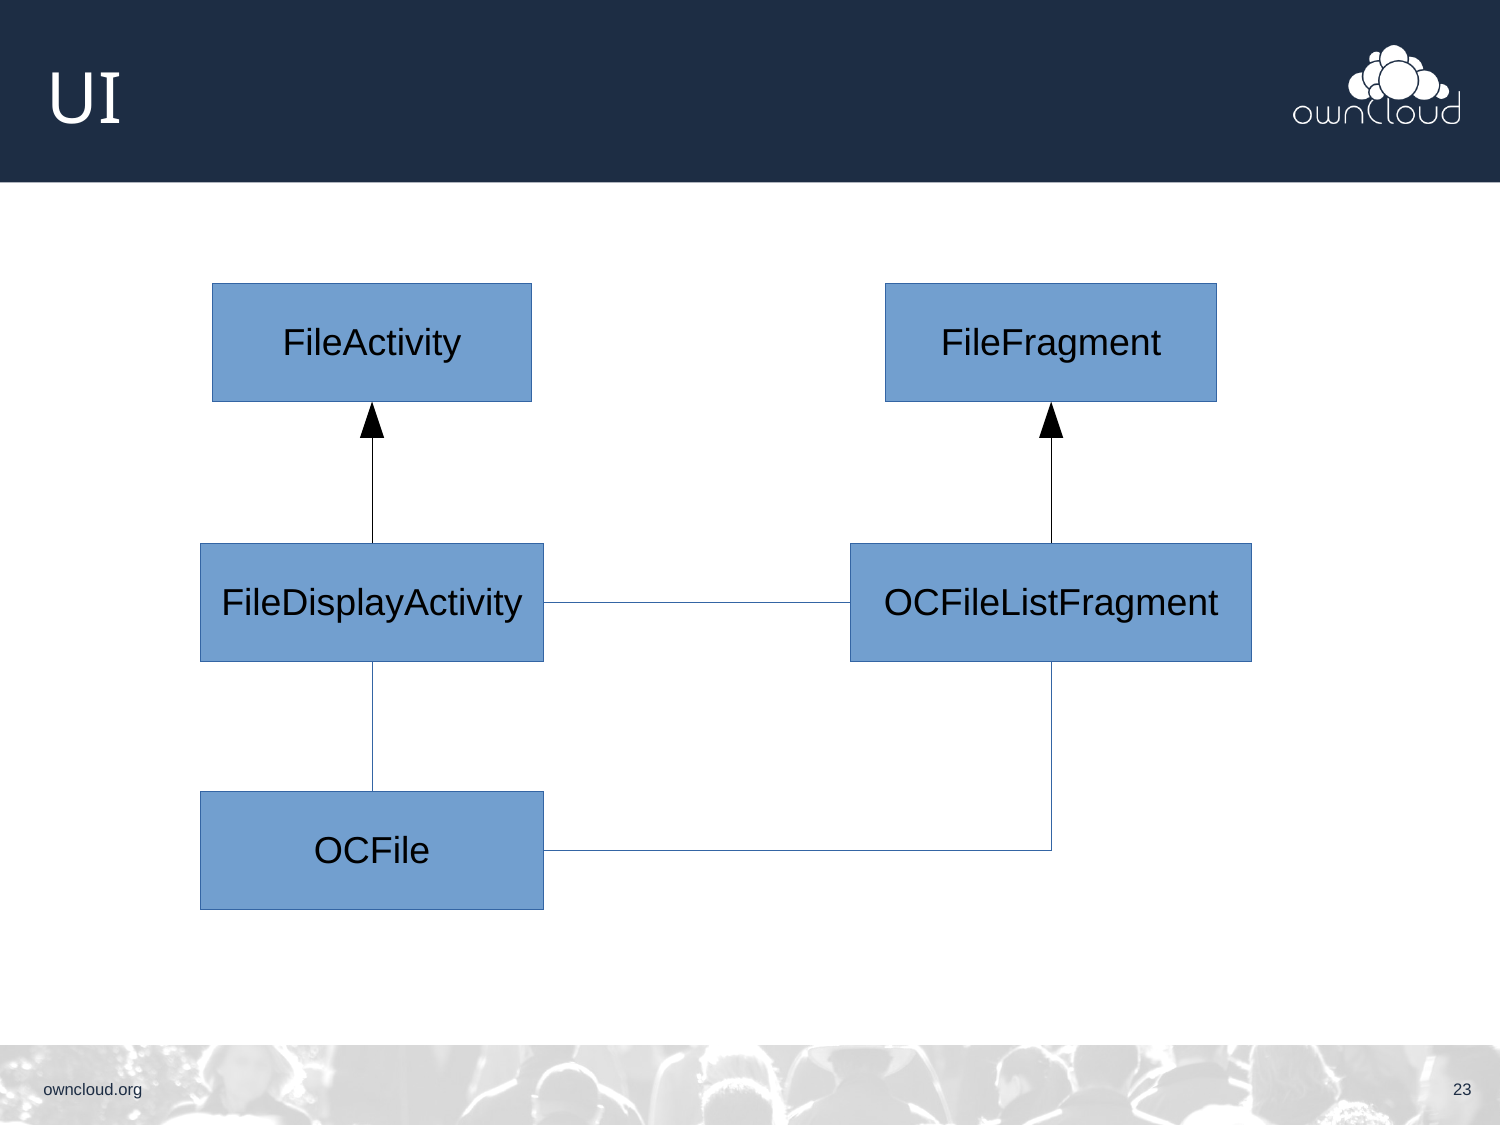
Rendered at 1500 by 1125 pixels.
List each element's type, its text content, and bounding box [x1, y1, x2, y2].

text_box FileDisplayActivity [200, 543, 544, 662]
picture [1293, 45, 1460, 124]
title UI [46, 5, 1258, 187]
text_box FileFragment [885, 283, 1217, 402]
text_box OCFile [200, 791, 544, 910]
text_box OCFileListFragment [850, 543, 1252, 662]
picture [0, 1045, 1500, 1125]
text_box FileActivity [212, 283, 532, 402]
